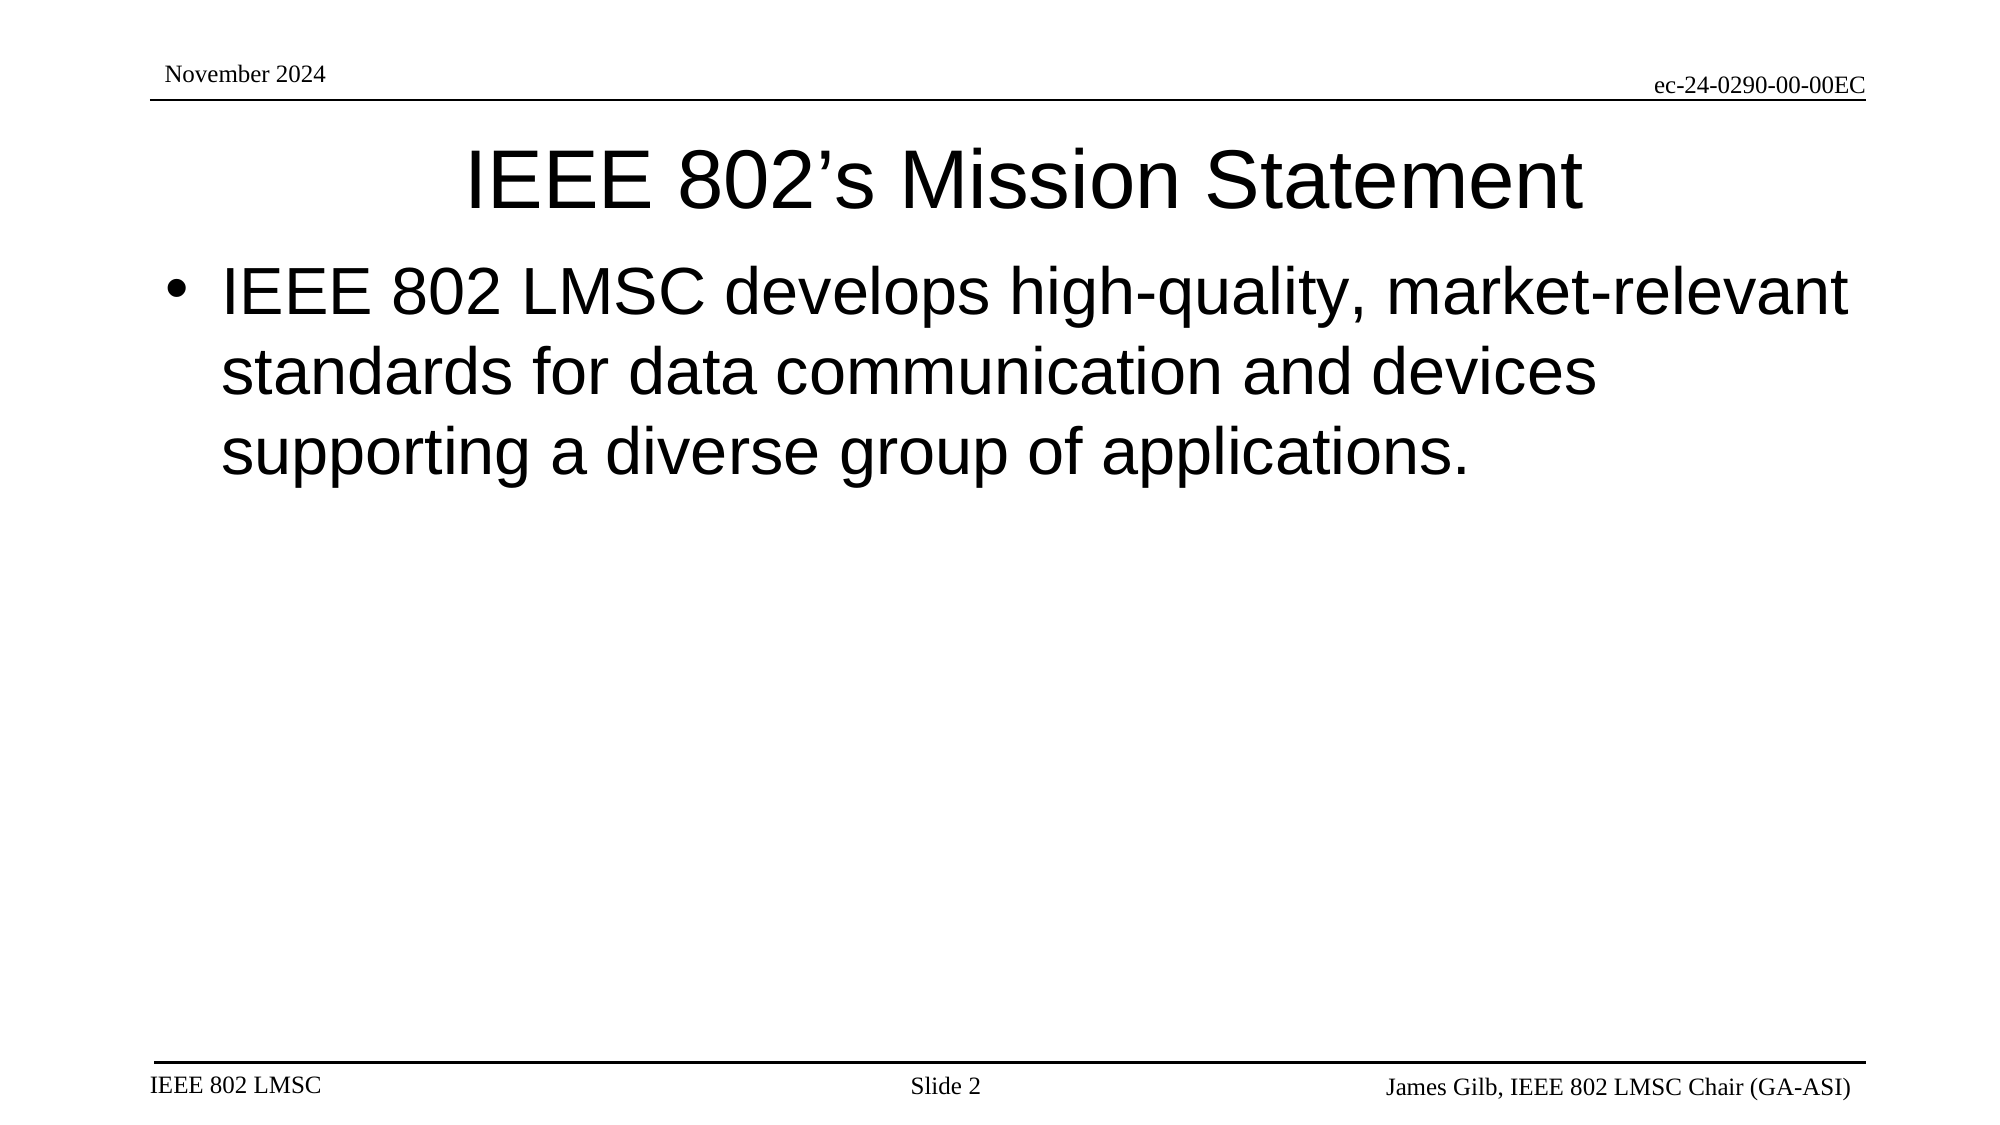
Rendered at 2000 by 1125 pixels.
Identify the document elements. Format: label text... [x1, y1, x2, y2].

title IEEE 802’s Mission Statement [149, 112, 1900, 238]
list IEEE 802 LMSC develops high-quality, market-relevant standards for data communication and devices supporting a diverse group of applications. [149, 239, 1900, 1051]
